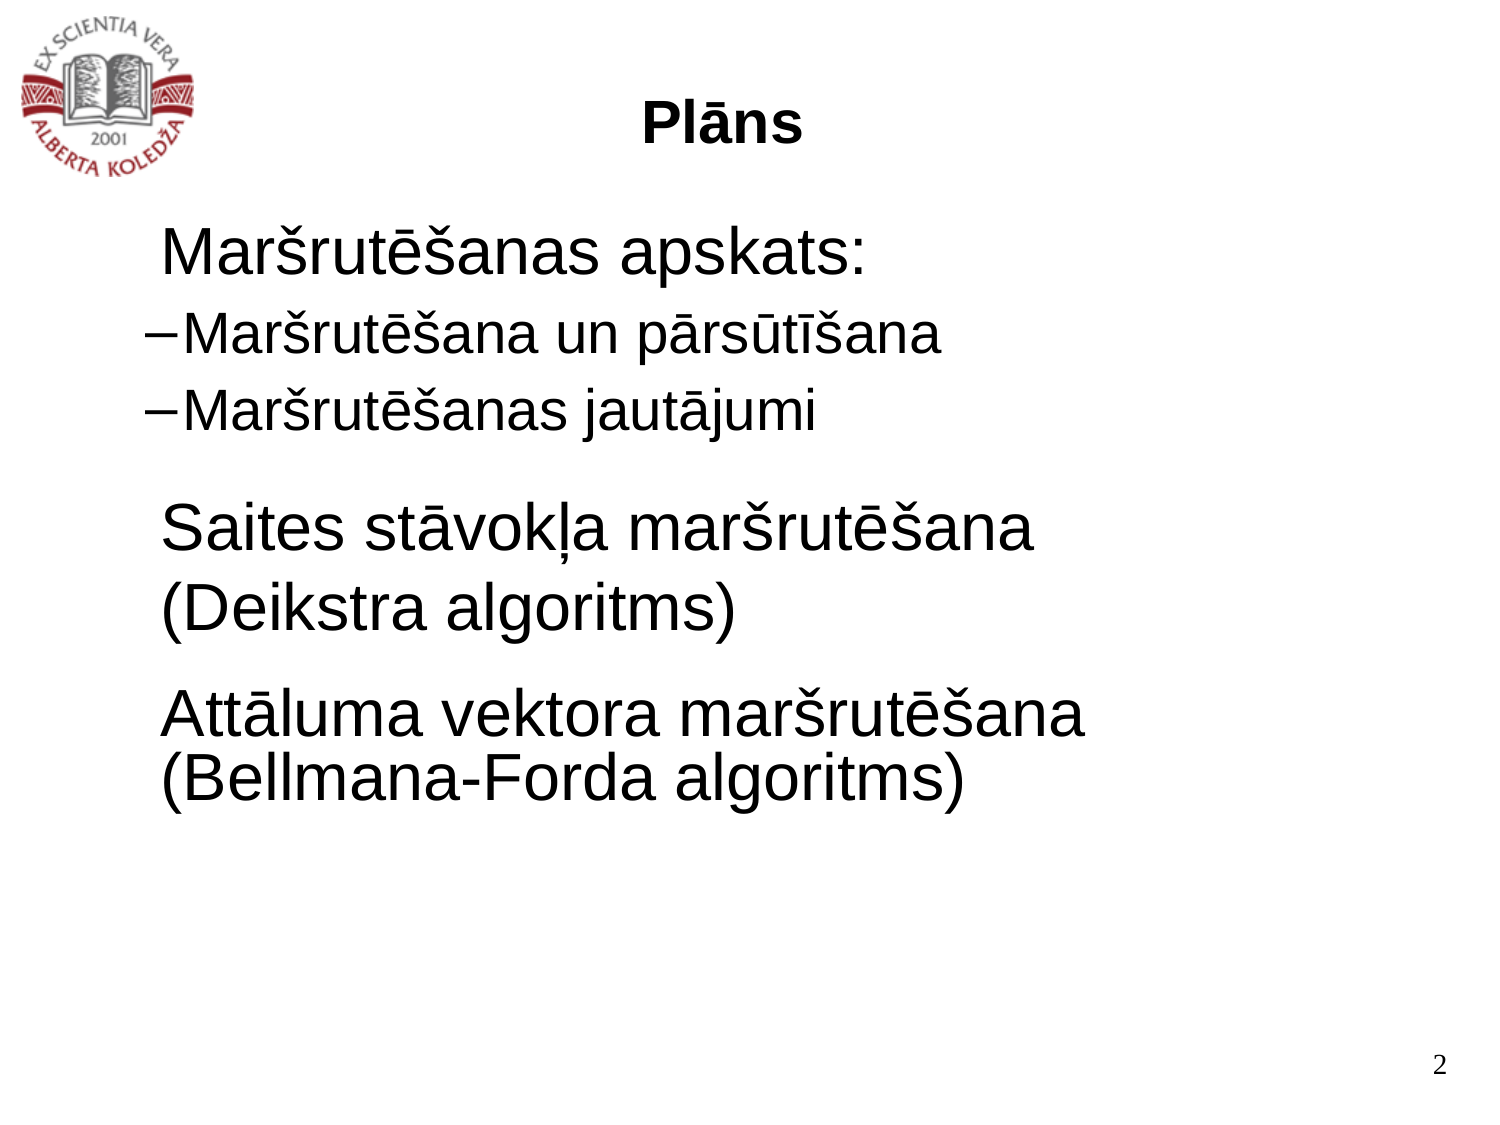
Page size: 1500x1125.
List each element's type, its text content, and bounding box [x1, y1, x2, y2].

picture [21, 16, 194, 177]
title Plāns [50, 62, 1374, 175]
list Maršrutēšanas apskats: Maršrutēšana un pārsūtīšana Maršrutēšanas jautājumi Saites stāvokļa maršrutēšana (Deikstra algoritms) Attāluma vektora maršrutēšana (Bellmana-Forda algoritms) [74, 200, 1463, 1101]
